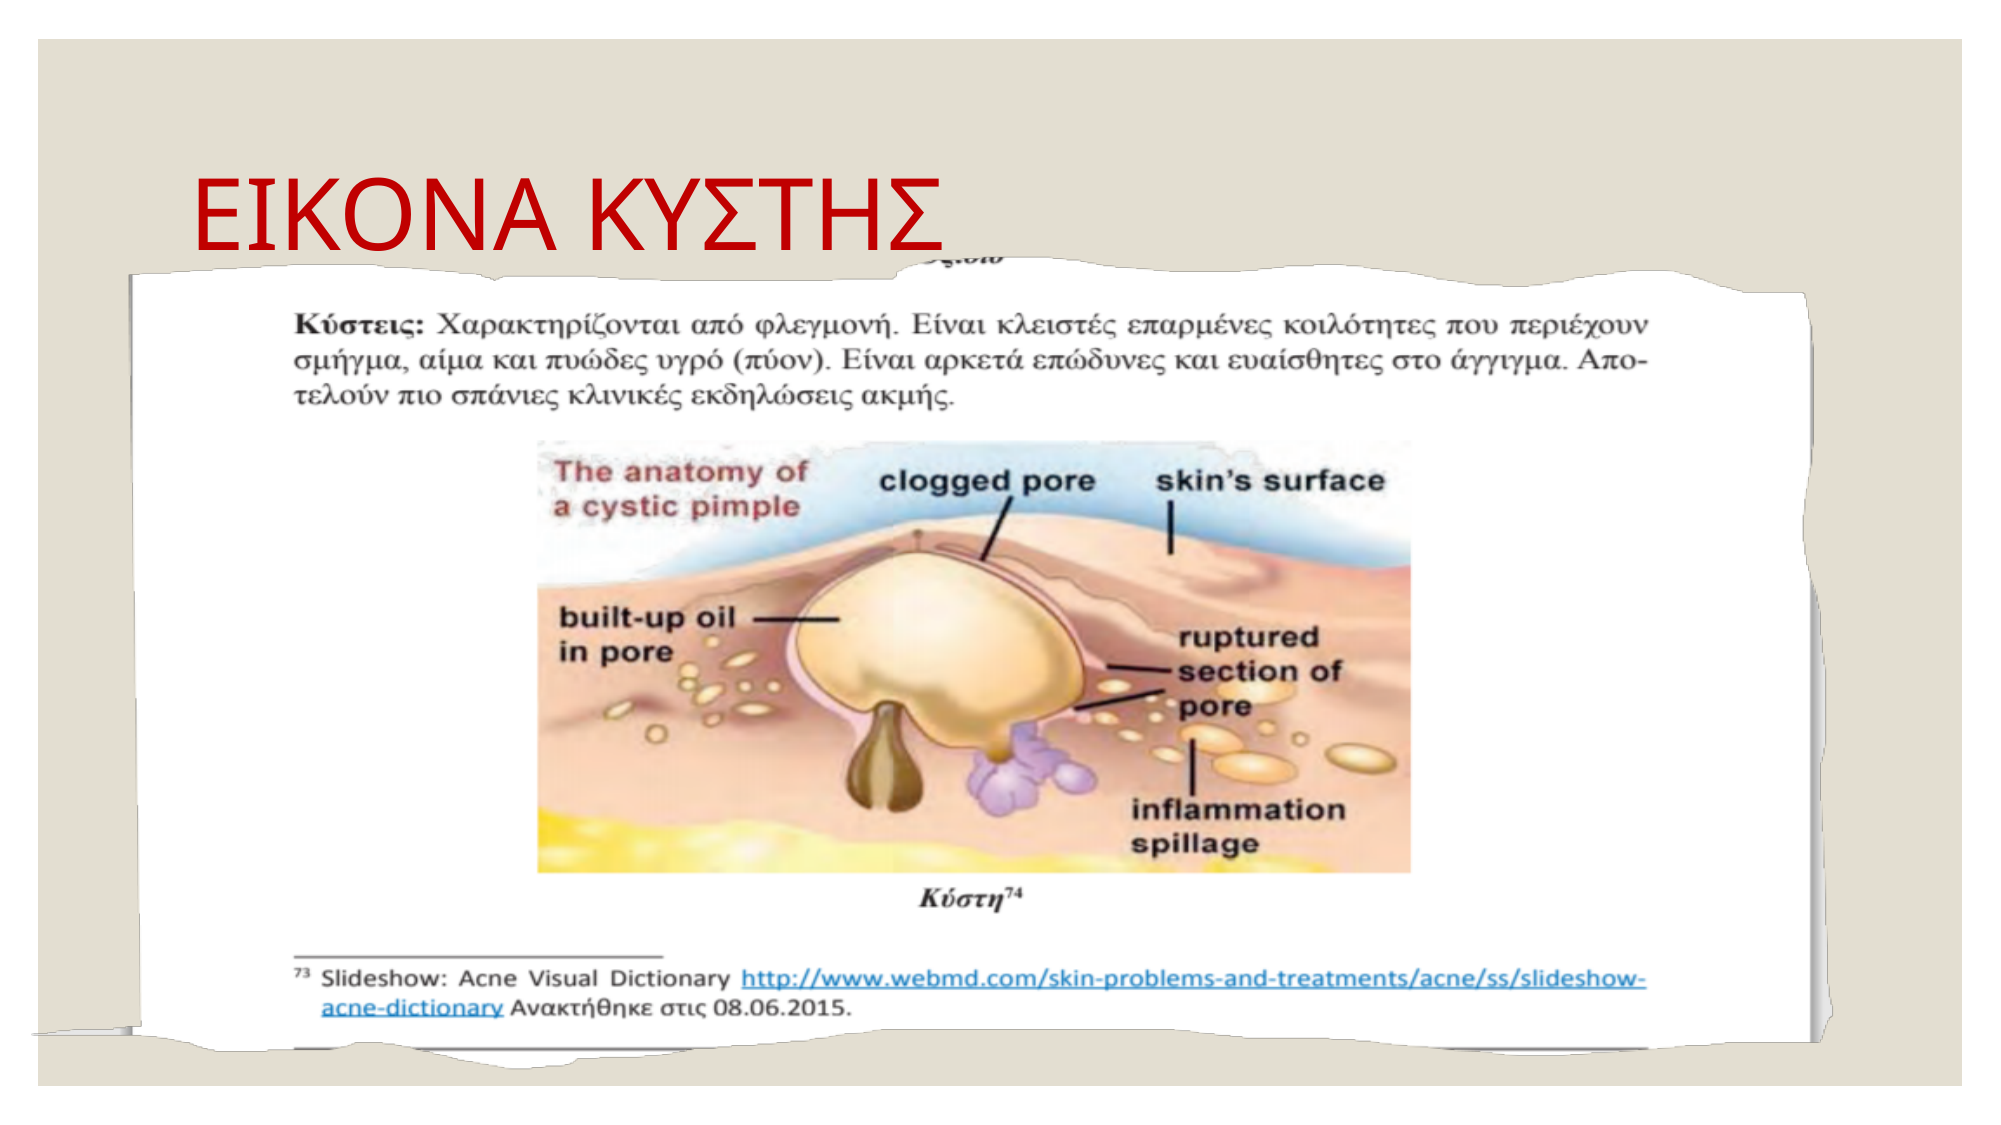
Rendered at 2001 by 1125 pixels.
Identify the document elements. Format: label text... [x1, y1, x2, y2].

picture [20, 250, 1840, 1075]
title ΕΙΚΟΝΑ ΚΥΣΤΗΣ [174, 105, 1026, 250]
